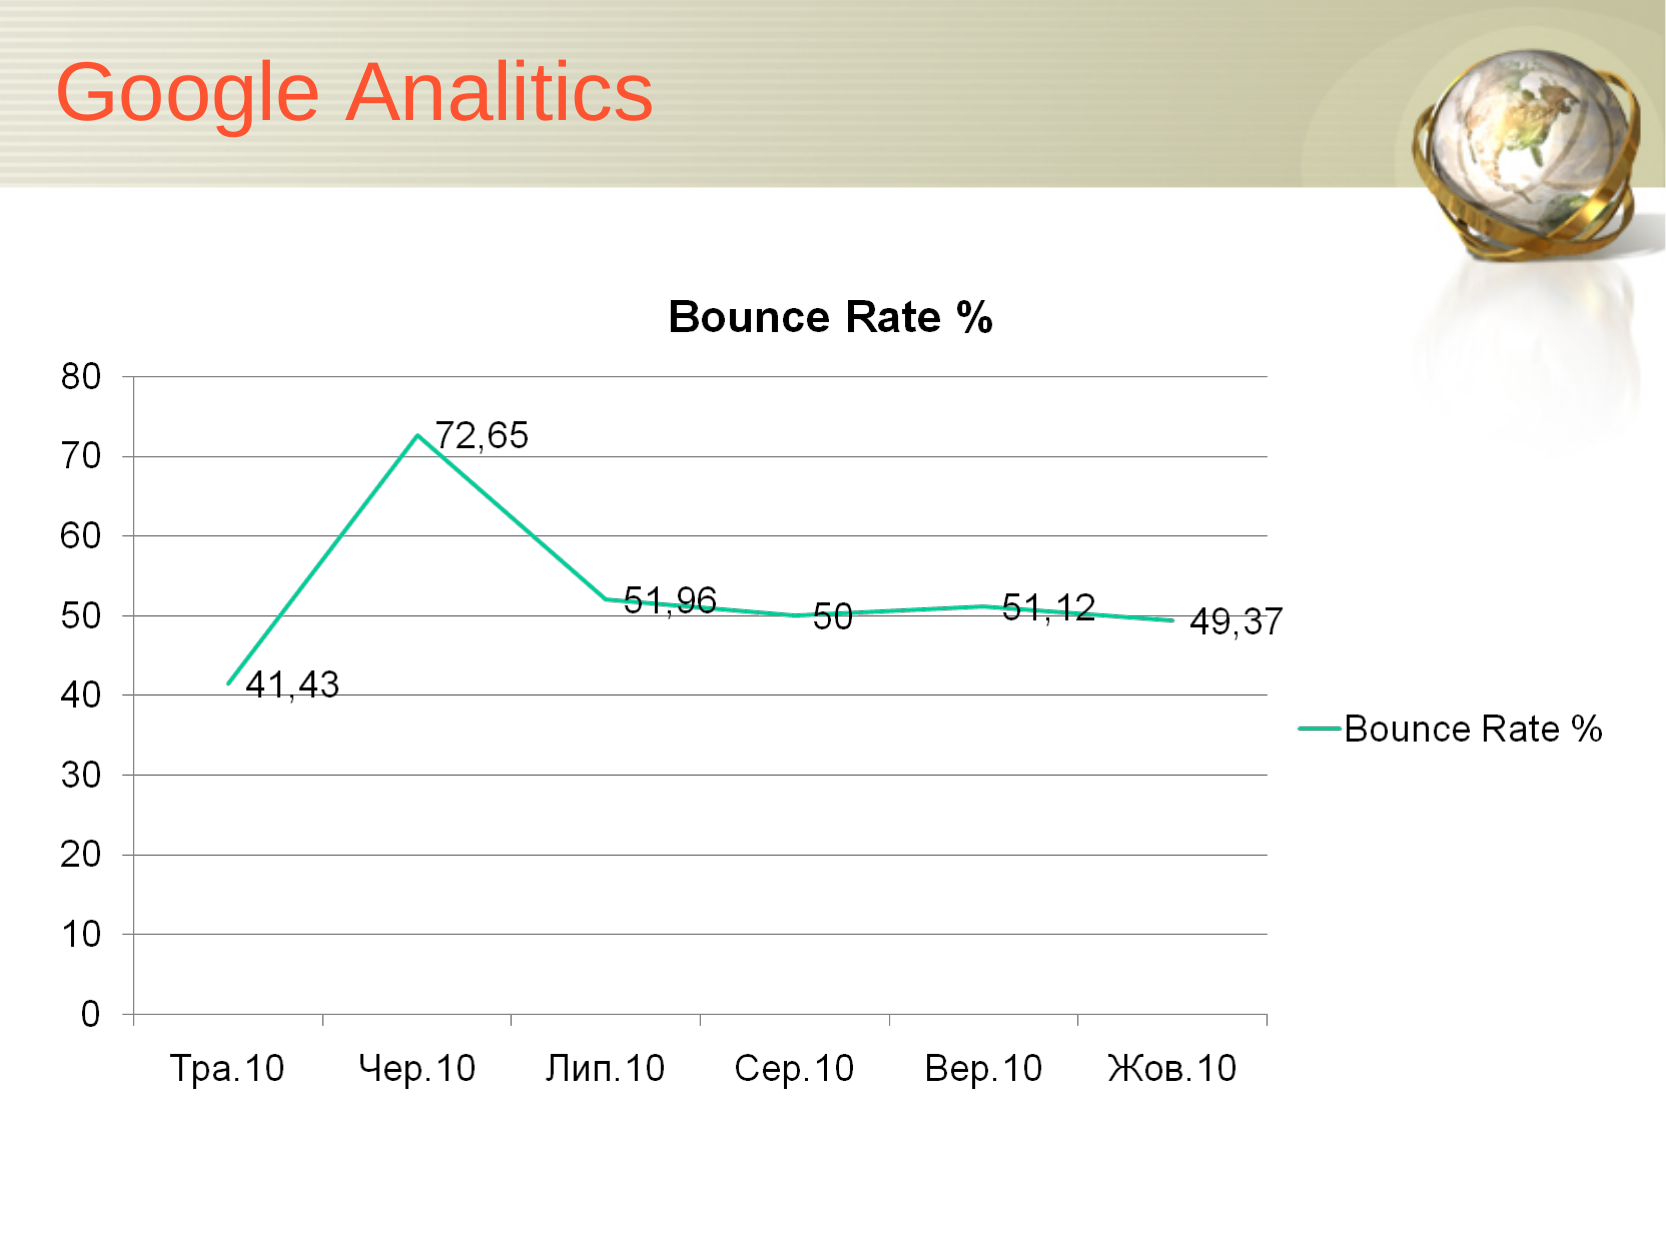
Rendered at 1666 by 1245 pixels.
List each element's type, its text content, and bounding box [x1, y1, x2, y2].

picture [0, 0, 1666, 1245]
text_box [37, 275, 1626, 1113]
title Google Analitics [37, 12, 1388, 163]
